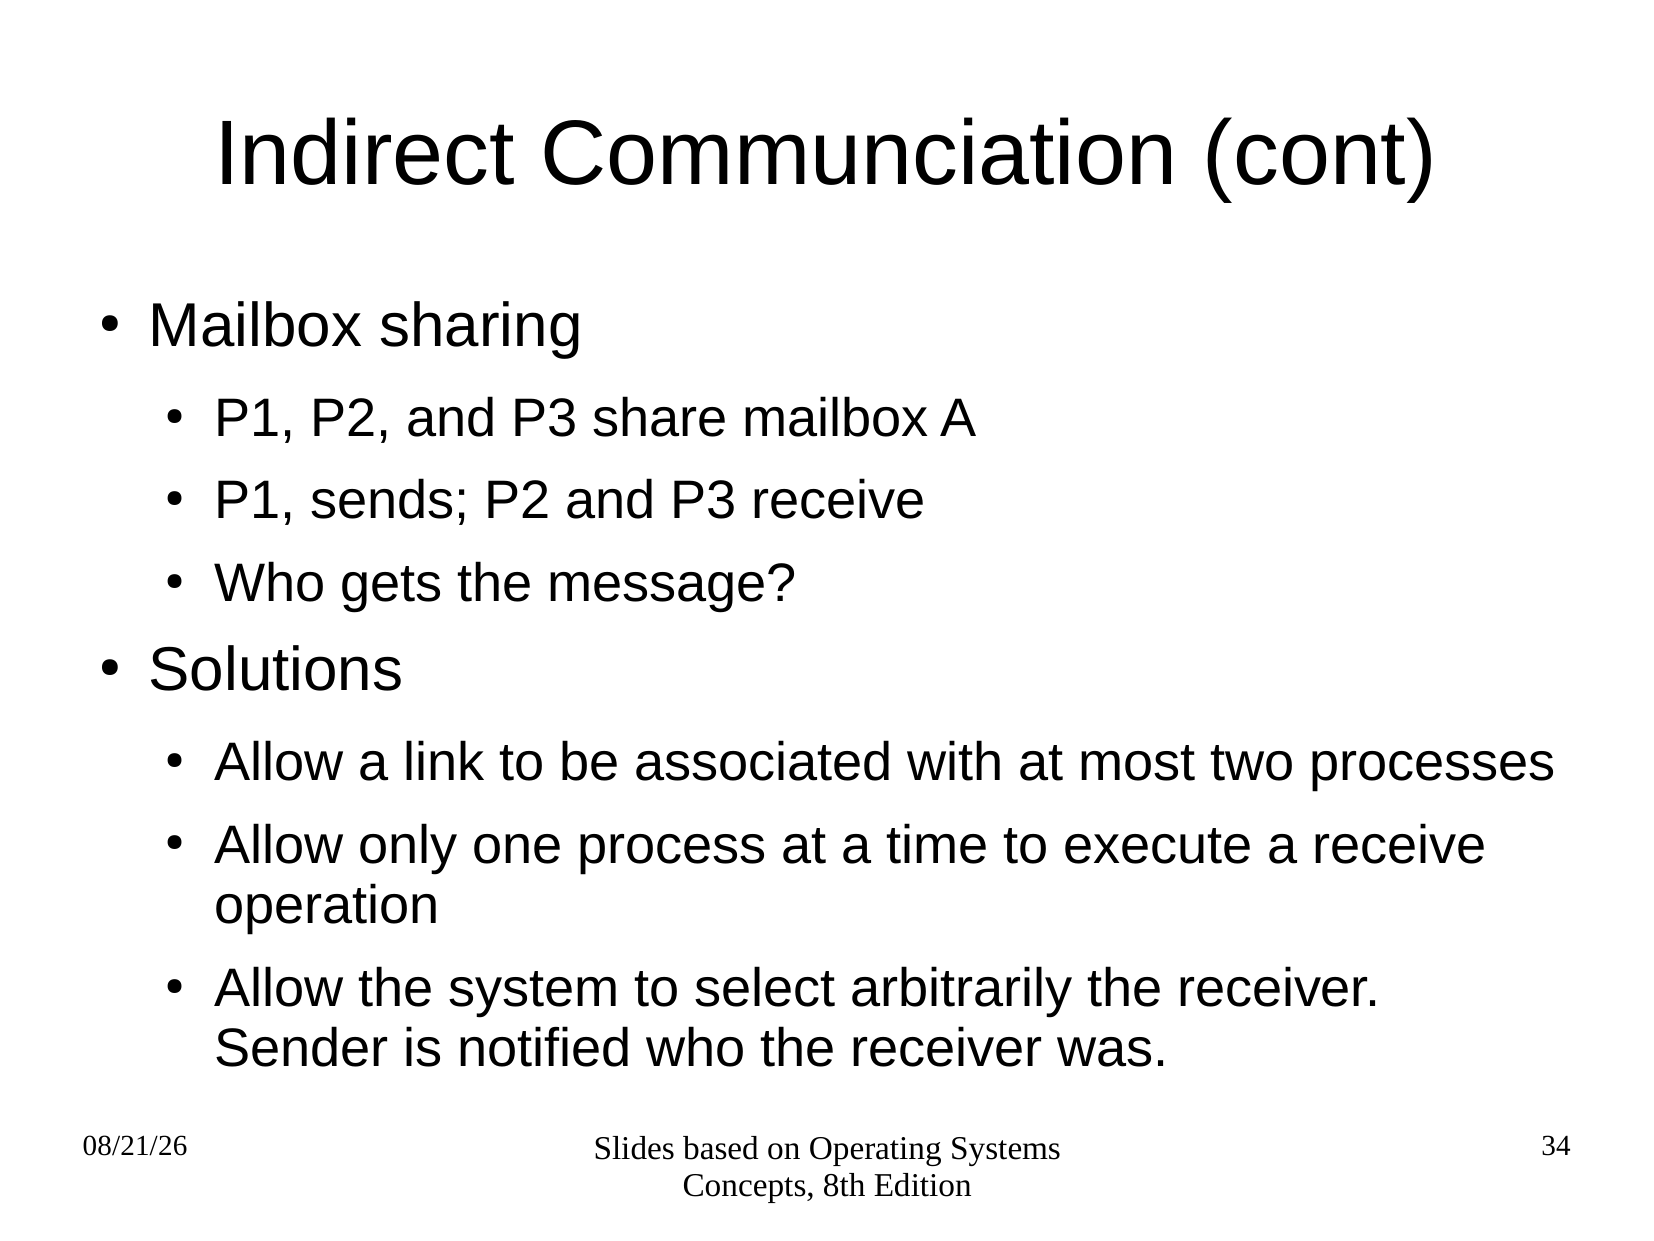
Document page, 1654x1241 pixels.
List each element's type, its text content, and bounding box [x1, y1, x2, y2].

title Indirect Communciation (cont) [82, 49, 1571, 257]
list Mailbox sharing P1, P2, and P3 share mailbox A P1, sends; P2 and P3 receive Who gets the message? Solutions Allow a link to be associated with at most two processes Allow only one process at a time to execute a receive operation Allow the system to select arbitrarily the receiver. Sender is notified who the receiver was. [82, 290, 1571, 1109]
